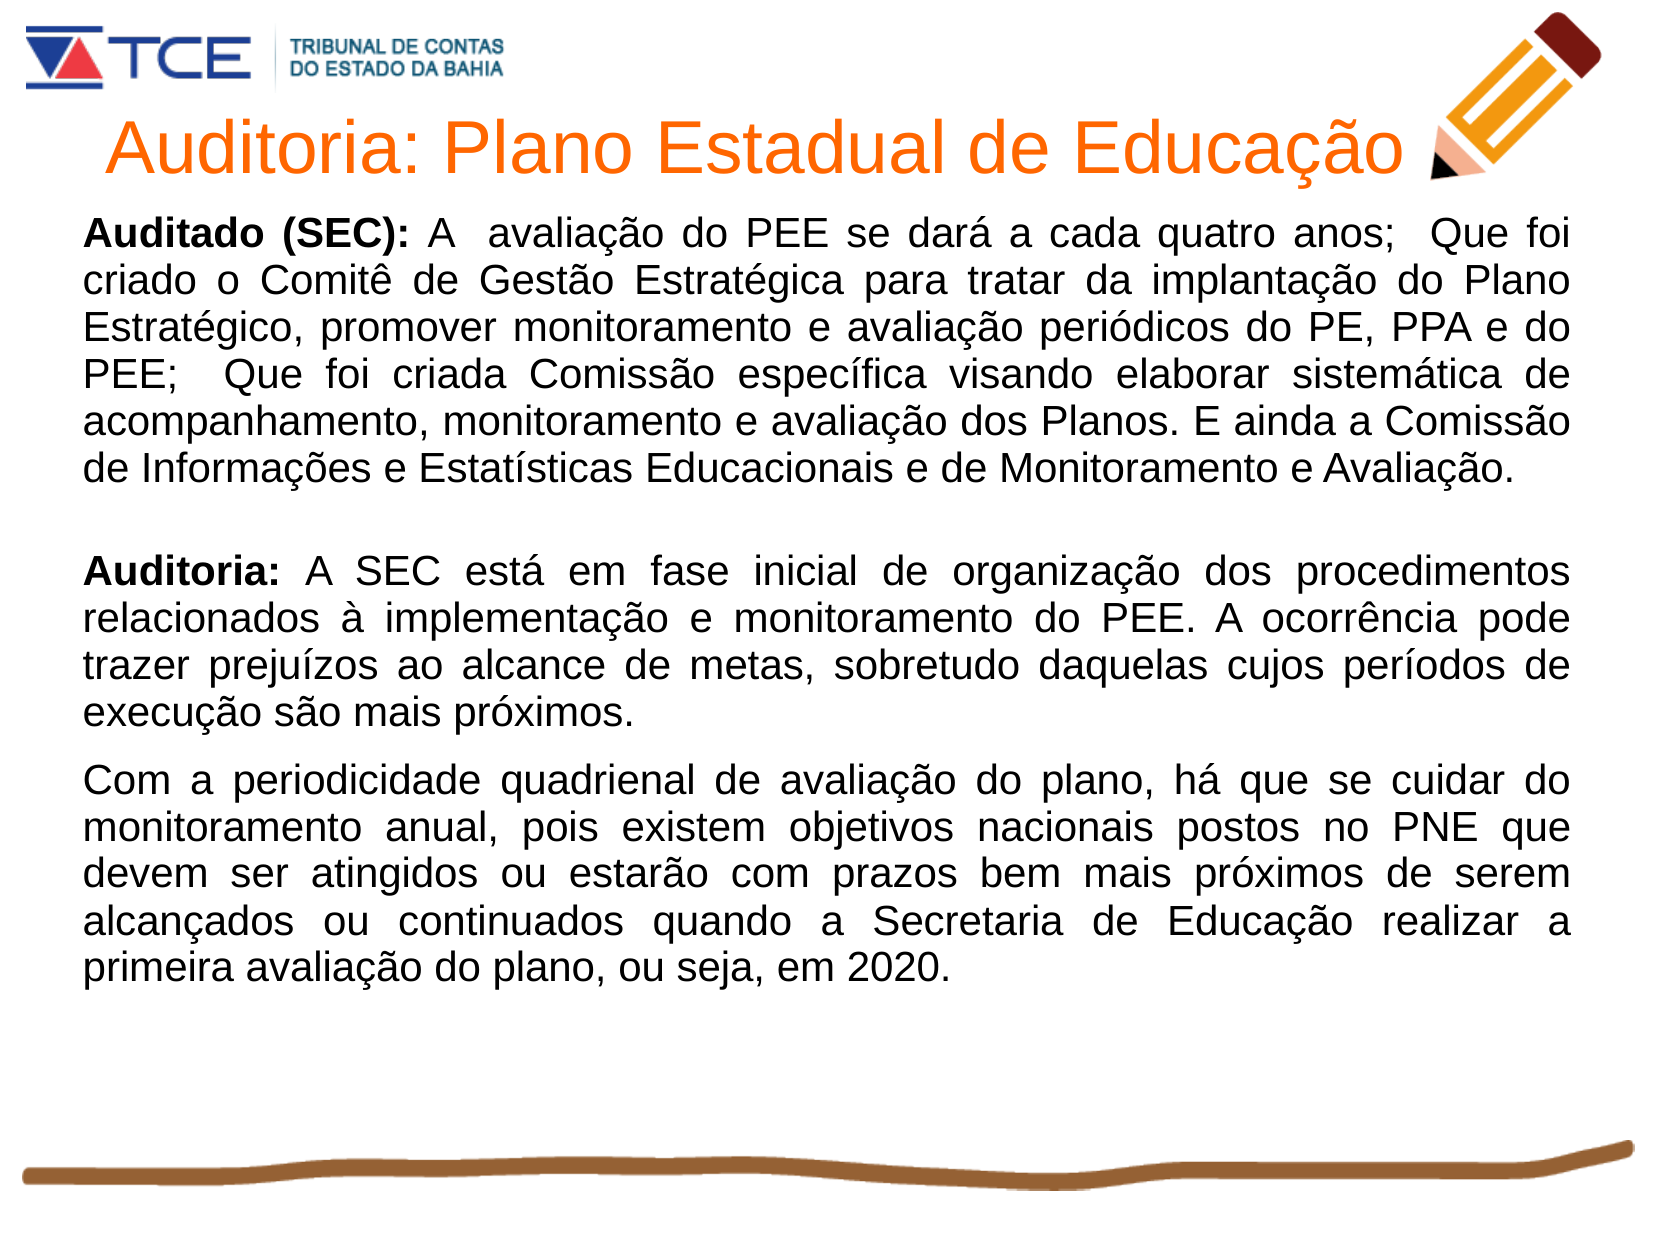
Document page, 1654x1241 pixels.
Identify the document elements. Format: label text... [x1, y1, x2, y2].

picture [26, 23, 508, 93]
title Auditoria: Plano Estadual de Educação [82, 84, 1429, 206]
list Auditado (SEC): A avaliação do PEE se dará a cada quatro anos; Que foi criado o Comitê de Gestão Estratégica para tratar da implantação do Plano Estratégico, promover monitoramento e avaliação periódicos do PE, PPA e do PEE; Que foi criada Comissão específica visando elaborar sistemática de acompanhamento, monitoramento e avaliação dos Planos. E ainda a Comissão de Informações e Estatísticas Educacionais e de Monitoramento e Avaliação. Auditoria: A SEC está em fase inicial de organização dos procedimentos relacionados à implementação e monitoramento do PEE. A ocorrência pode trazer prejuízos ao alcance de metas, sobretudo daquelas cujos períodos de execução são mais próximos. Com a periodicidade quadrienal de avaliação do plano, há que se cuidar do monitoramento anual, pois existem objetivos nacionais postos no PNE que devem ser atingidos ou estarão com prazos bem mais próximos de serem alcançados ou continuados quando a Secretaria de Educação realizar a primeira avaliação do plano, ou seja, em 2020. [82, 206, 1571, 1038]
picture [22, 1140, 1635, 1191]
picture [1430, 12, 1602, 181]
